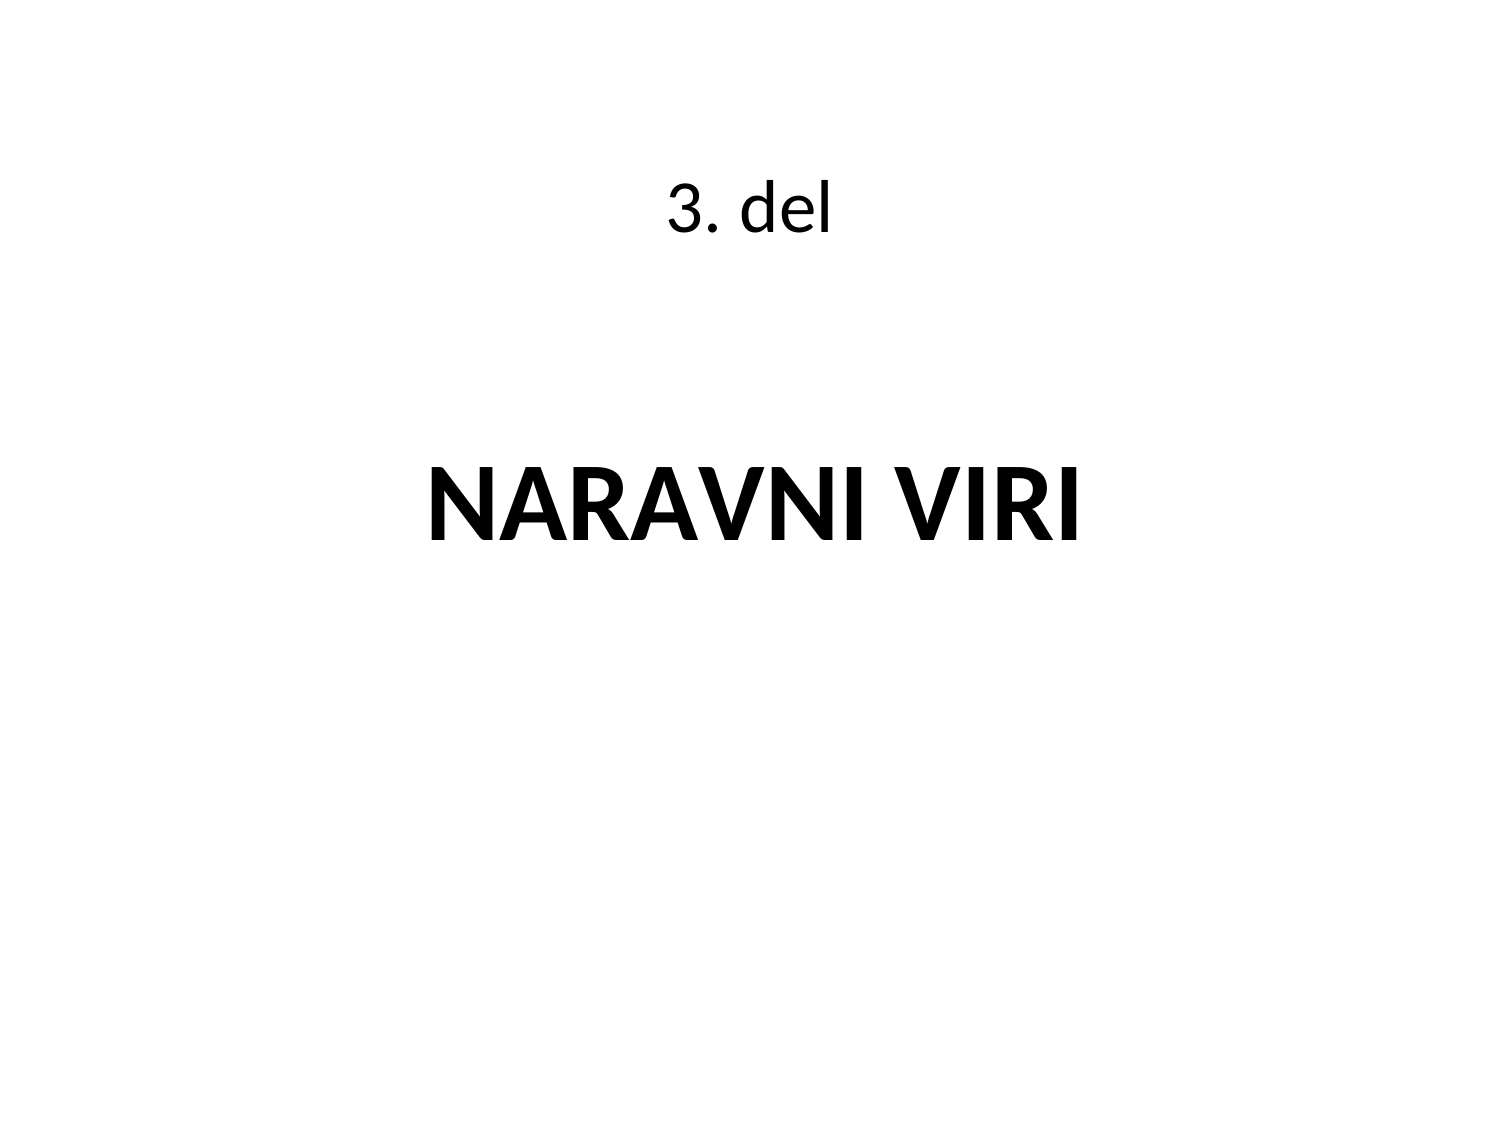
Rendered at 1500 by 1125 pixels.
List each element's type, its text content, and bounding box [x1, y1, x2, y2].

text_box NARAVNI VIRI [230, 420, 1281, 709]
text_box 3. del [112, 60, 1388, 456]
